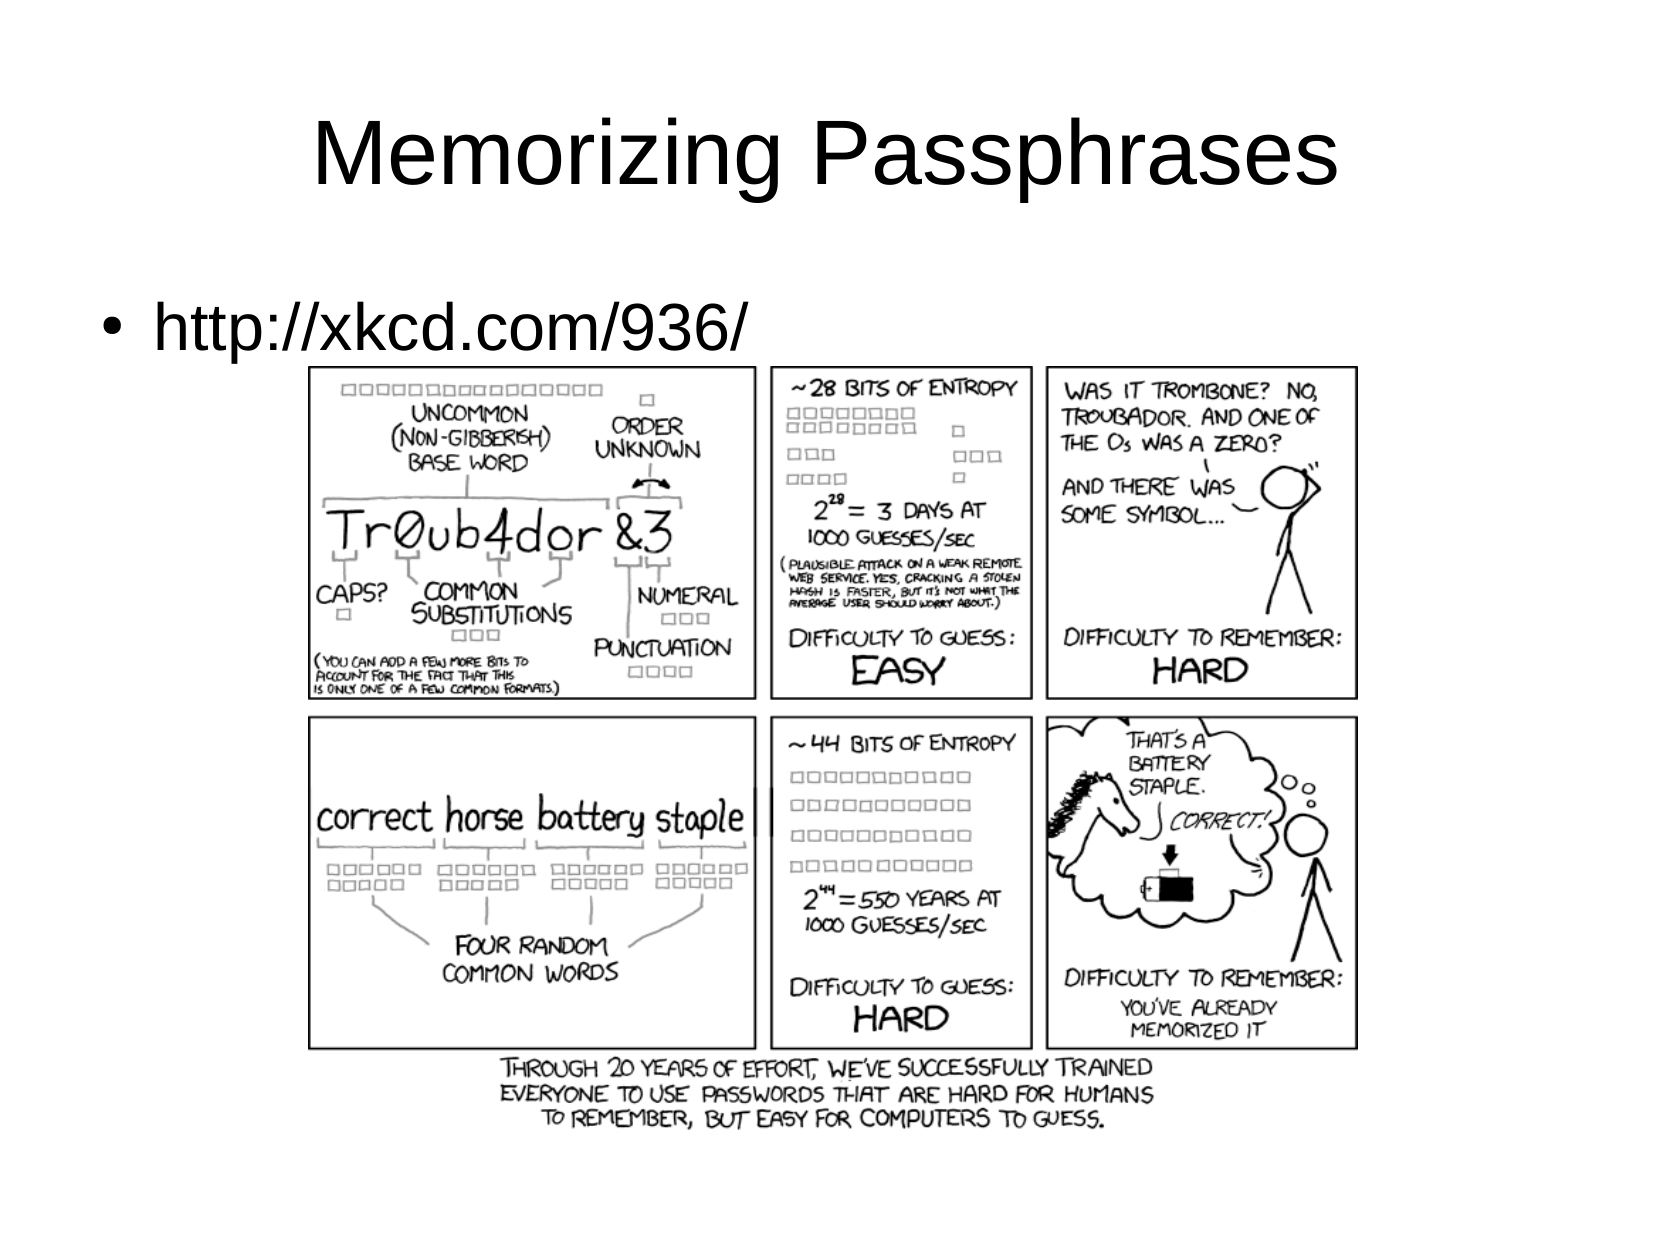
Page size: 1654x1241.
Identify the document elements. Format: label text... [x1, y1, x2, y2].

title Memorizing Passphrases [82, 49, 1571, 257]
list http://xkcd.com/936/ [82, 290, 1571, 1010]
picture [308, 366, 1358, 1135]
